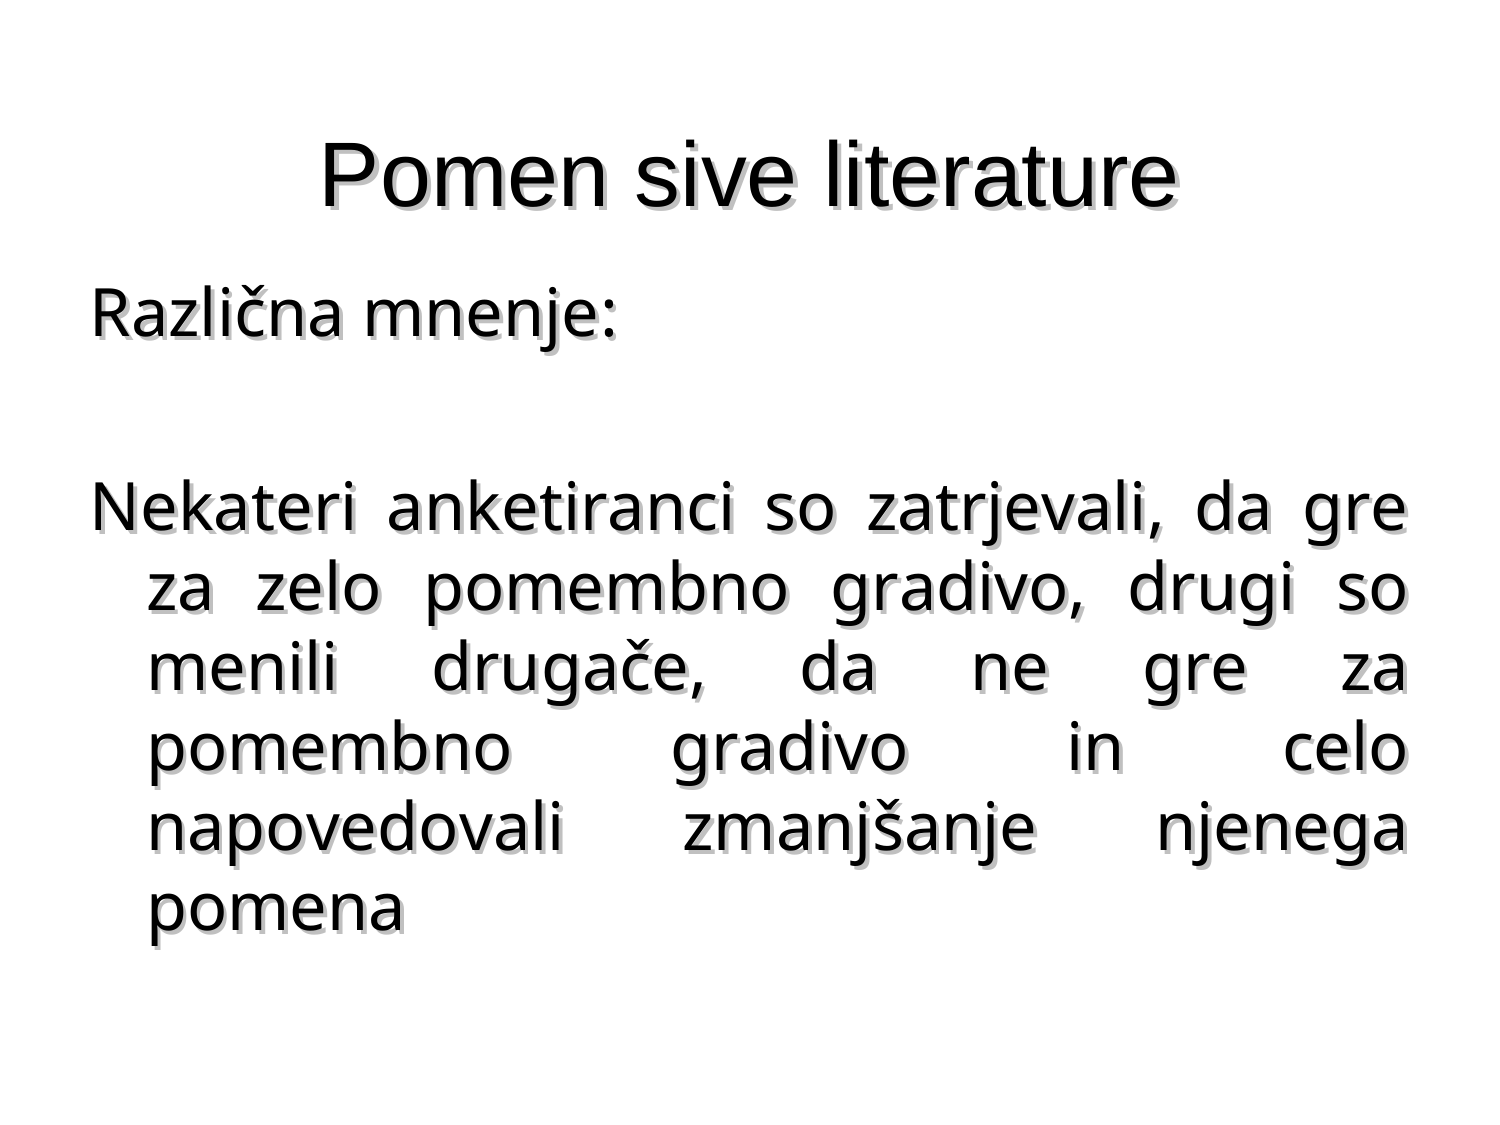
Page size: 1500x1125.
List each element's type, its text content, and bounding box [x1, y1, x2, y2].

title Pomen sive literature [75, 25, 1426, 233]
list Različna mnenje: Nekateri anketiranci so zatrjevali, da gre za zelo pomembno gradivo, drugi so menili drugače, da ne gre za pomembno gradivo in celo napovedovali zmanjšanje njenega pomena [75, 262, 1426, 1006]
